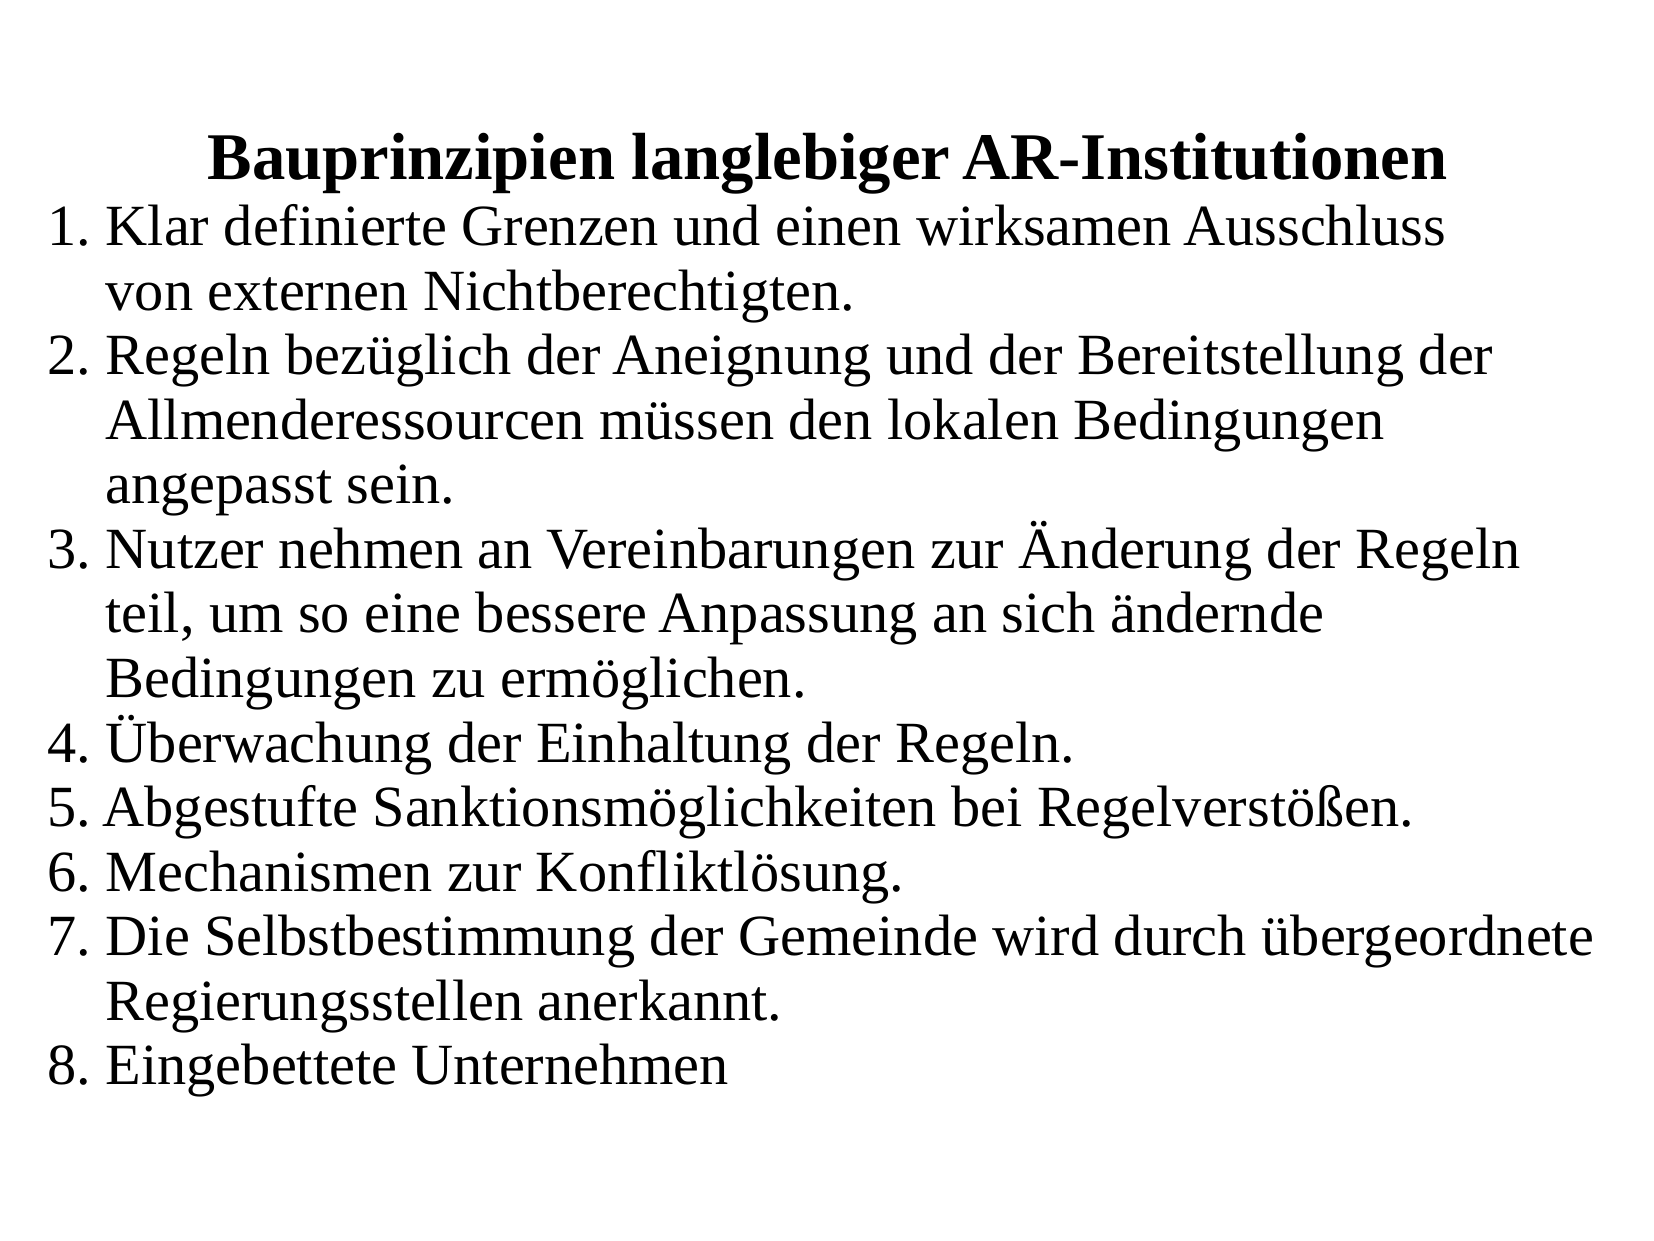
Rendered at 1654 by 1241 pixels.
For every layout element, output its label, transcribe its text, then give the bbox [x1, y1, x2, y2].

text_box Bauprinzipien langlebiger AR-Institutionen 1. Klar definierte Grenzen und einen wirksamen Ausschluss von externen Nichtberechtigten. 2. Regeln bezüglich der Aneignung und der Bereitstellung der Allmenderessourcen müssen den lokalen Bedingungen angepasst sein. 3. Nutzer nehmen an Vereinbarungen zur Änderung der Regeln teil, um so eine bessere Anpassung an sich ändernde Bedingungen zu ermöglichen. 4. Überwachung der Einhaltung der Regeln. 5. Abgestufte Sanktionsmöglichkeiten bei Regelverstößen. 6. Mechanismen zur Konfliktlösung. 7. Die Selbstbestimmung der Gemeinde wird durch übergeordnete Regierungsstellen anerkannt. 8. Eingebettete Unternehmen [32, 112, 1625, 1105]
